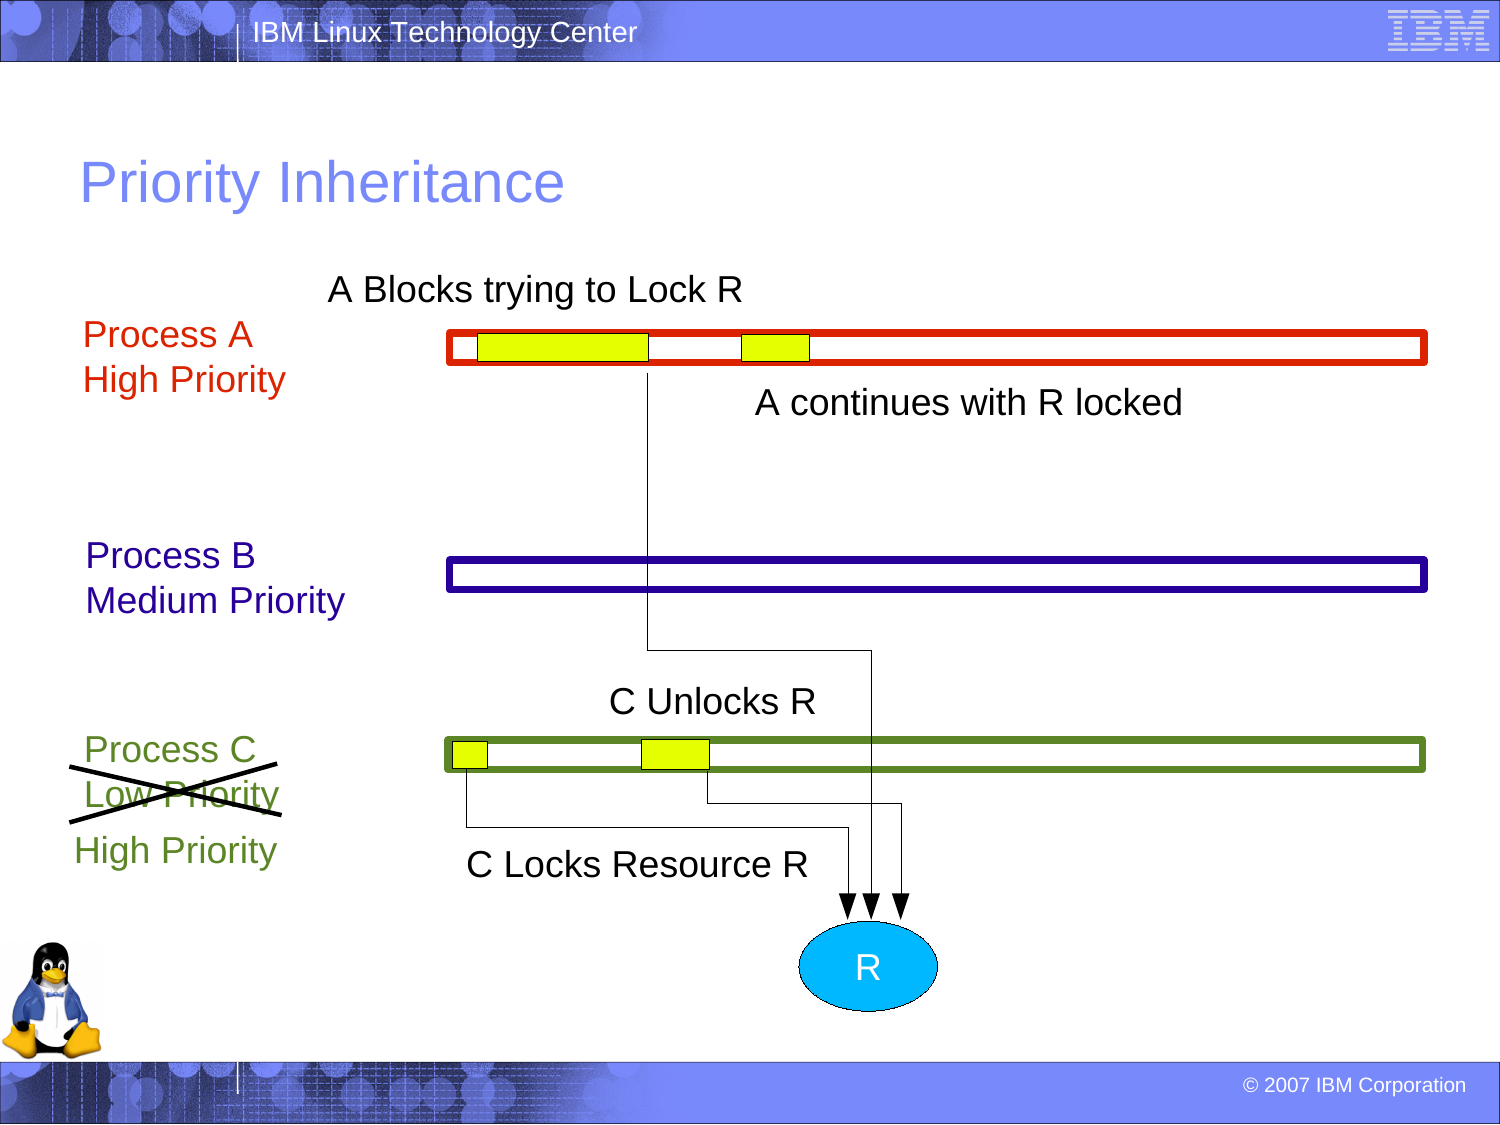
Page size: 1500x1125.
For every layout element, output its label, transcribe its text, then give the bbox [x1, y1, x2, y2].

text_box A continues with R locked [754, 378, 1184, 421]
text_box [872, 739, 1423, 770]
text_box Process A High Priority [82, 311, 287, 398]
text_box [449, 560, 647, 590]
picture [1, 1, 1499, 61]
picture [1, 1063, 1499, 1123]
picture [0, 940, 103, 1061]
text_box R [798, 921, 938, 1012]
text_box Process C Low Priority [83, 725, 280, 813]
text_box [448, 739, 871, 770]
text_box Process B Medium Priority [85, 532, 346, 620]
text_box High Priority [73, 826, 278, 869]
text_box C Unlocks R [608, 678, 818, 721]
title Priority Inheritance [79, 142, 1379, 225]
text_box C Locks Resource R [465, 840, 810, 883]
text_box [449, 333, 1424, 363]
text_box A Blocks trying to Lock R [327, 265, 755, 313]
text_box [648, 560, 1424, 590]
